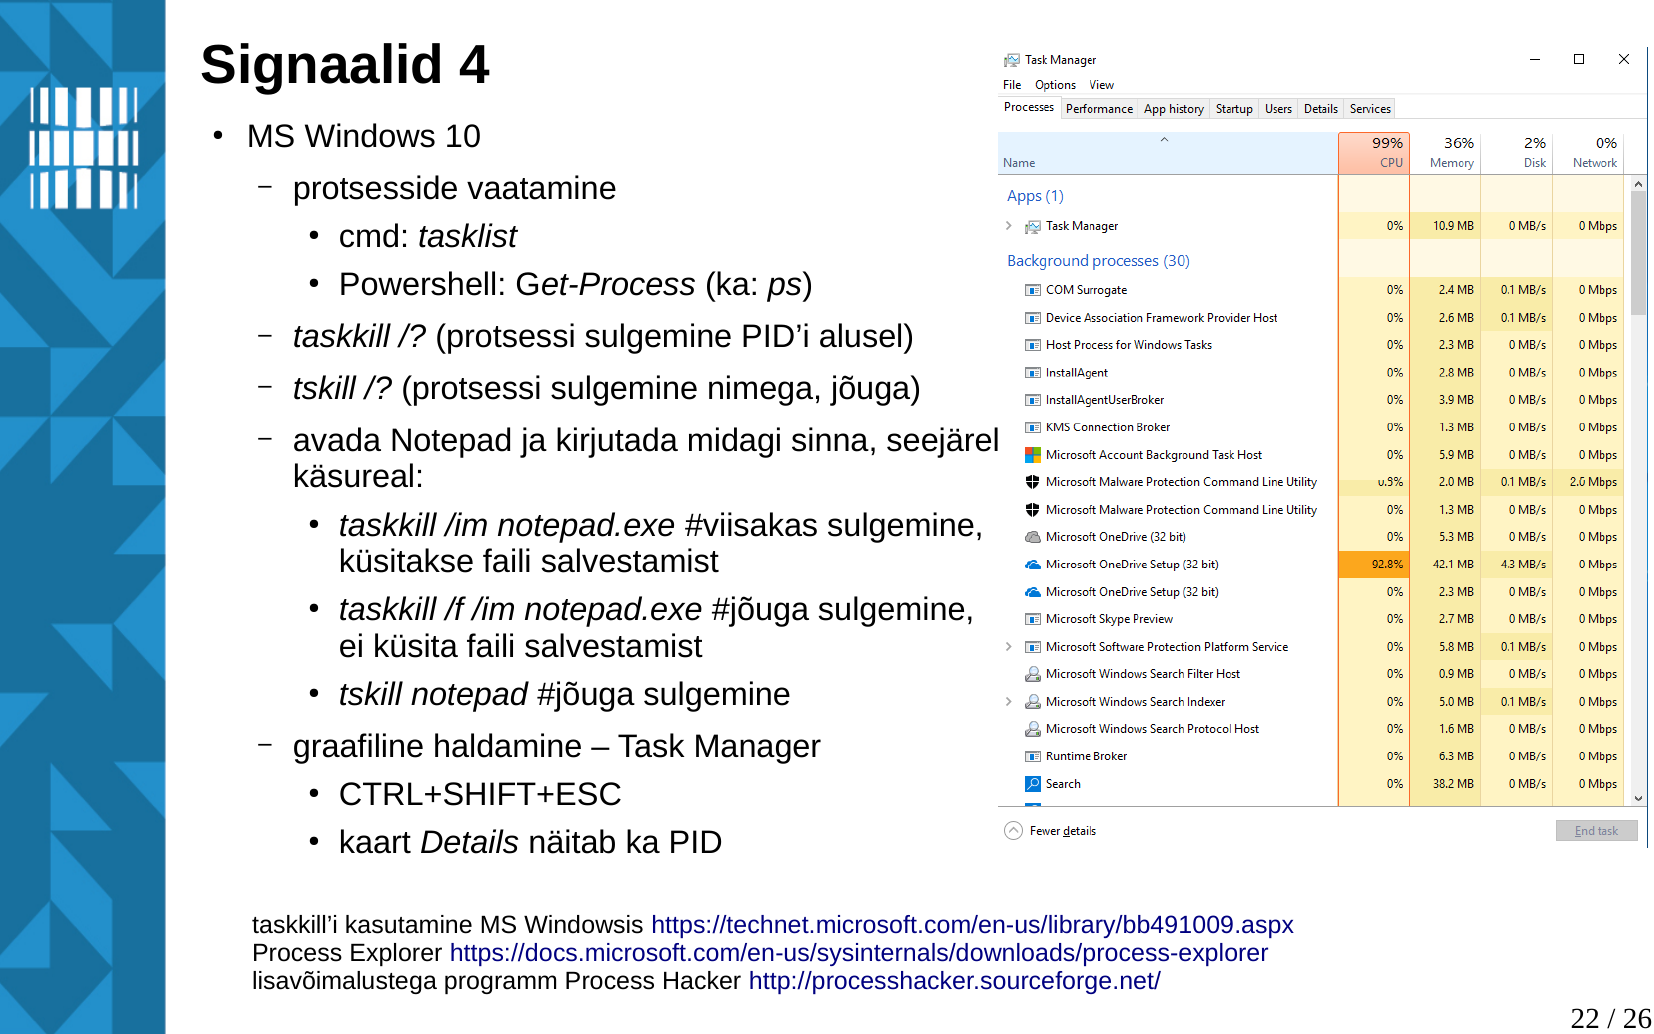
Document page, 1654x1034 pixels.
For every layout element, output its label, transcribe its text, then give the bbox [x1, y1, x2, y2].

picture [998, 47, 1648, 848]
title Signaalid 4 [200, 13, 1565, 117]
text_box taskkill’i kasutamine MS Windowsis https://technet.microsoft.com/en-us/library/bb491009.aspx Process Explorer https://docs.microsoft.com/en-us/sysinternals/downloads/process-explorer lisavõimalustega programm Process Hacker http://processhacker.sourceforge.net/ [237, 903, 1347, 1003]
list MS Windows 10 protsesside vaatamine cmd: tasklist Powershell: Get-Process (ka: ps) taskkill /? (protsessi sulgemine PID’i alusel) tskill /? (protsessi sulgemine nimega, jõuga) avada Notepad ja kirjutada midagi sinna, seejärel käsureal: taskkill /im notepad.exe #viisakas sulgemine, küsitakse faili salvestamist taskkill /f /im notepad.exe #jõuga sulgemine, ei küsita faili salvestamist tskill notepad #jõuga sulgemine graafiline haldamine – Task Manager CTRL+SHIFT+ESC kaart Details näitab ka PID [200, 118, 1004, 861]
